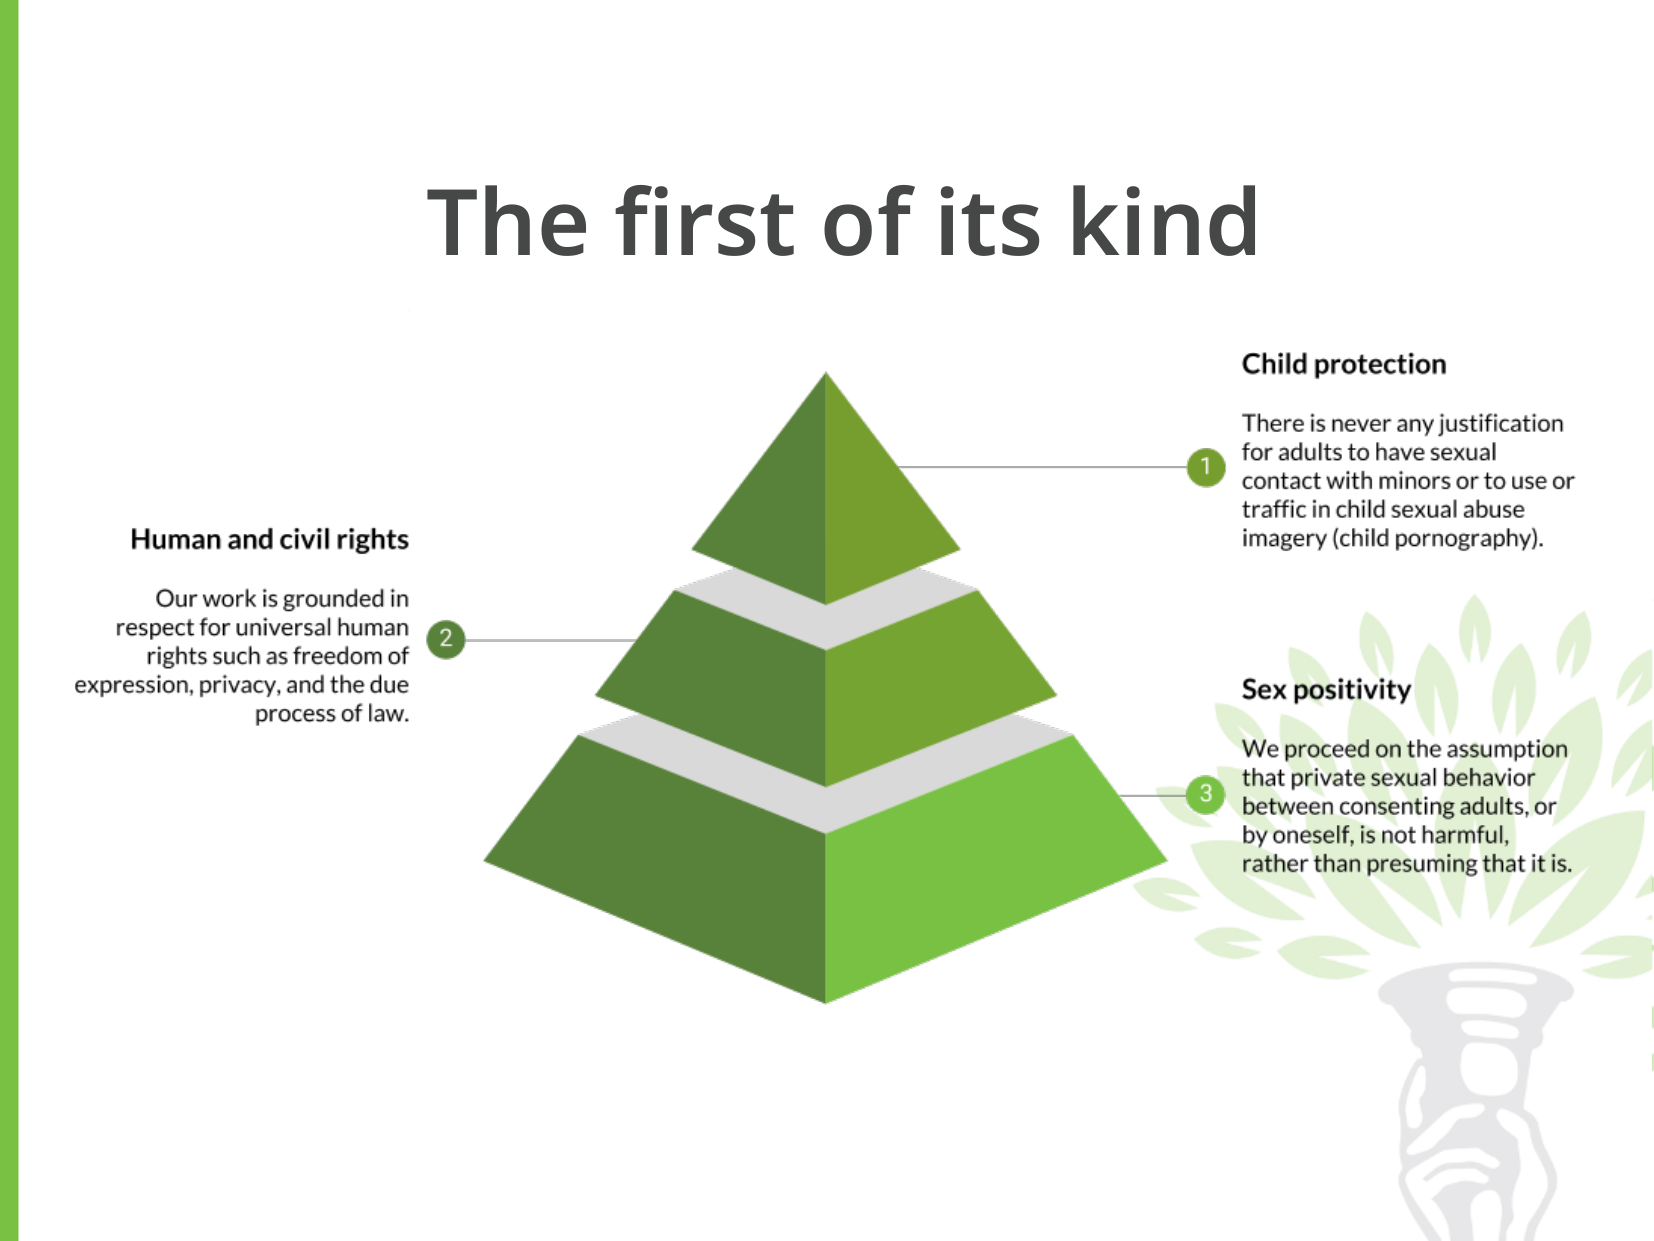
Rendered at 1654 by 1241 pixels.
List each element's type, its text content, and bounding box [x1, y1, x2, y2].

picture [0, 0, 1654, 1241]
title The first of its kind [120, 49, 1571, 352]
